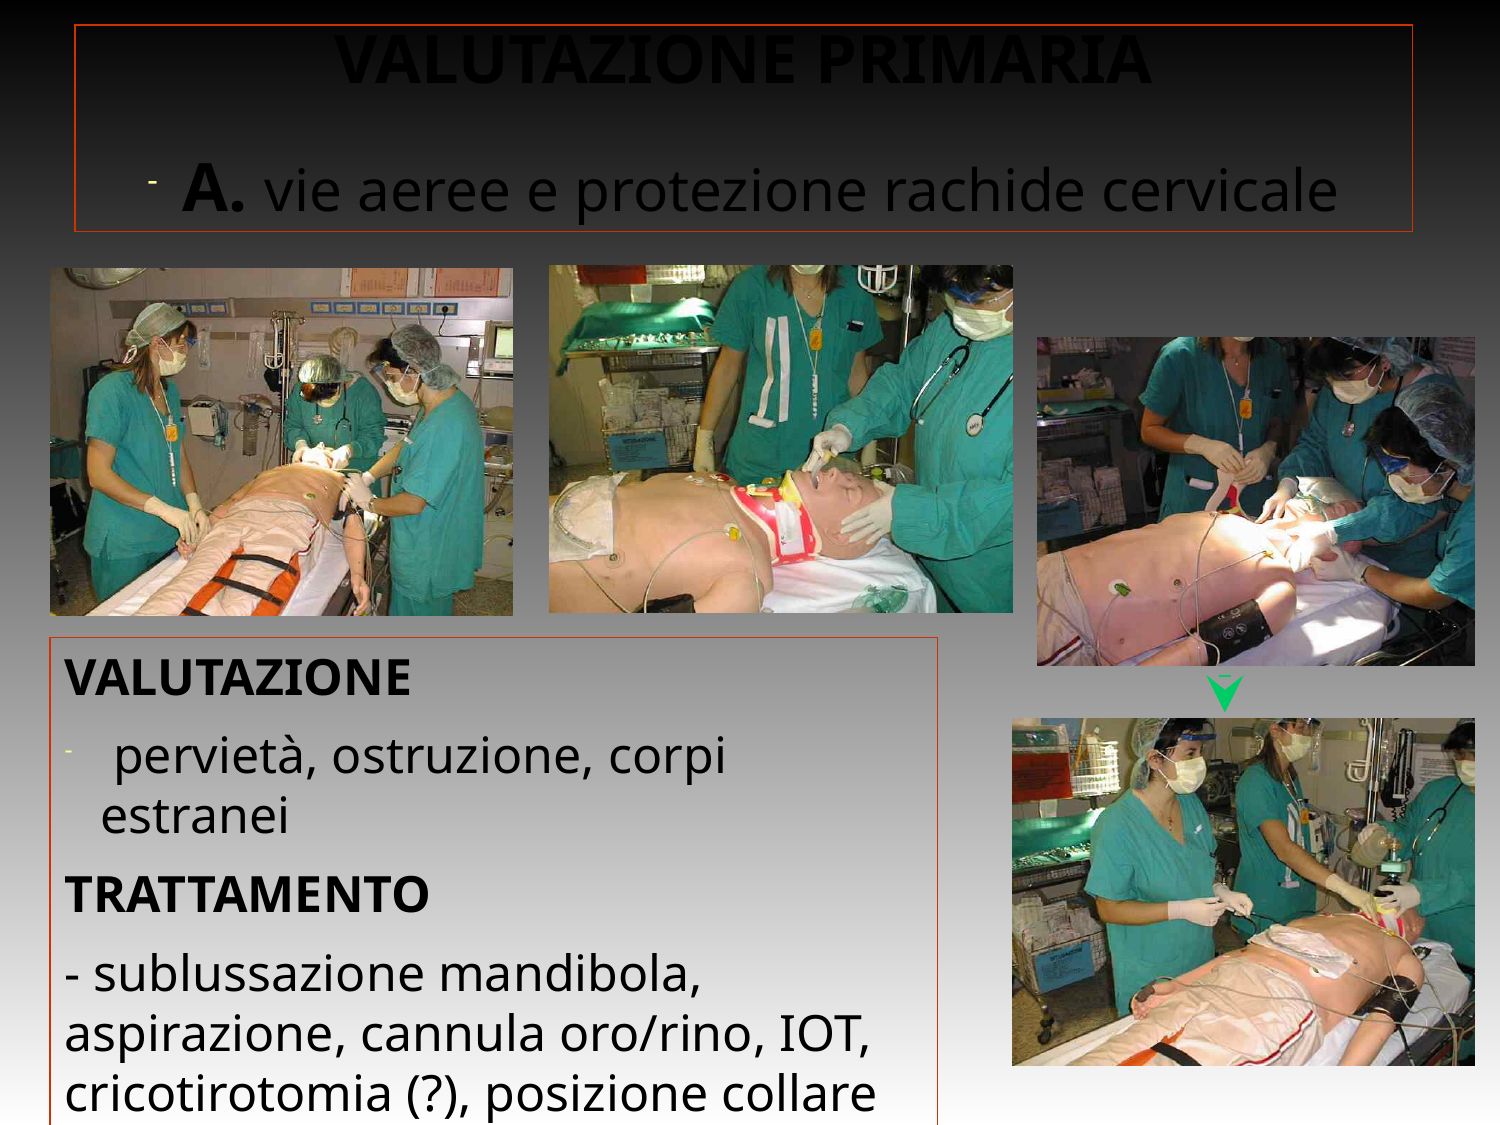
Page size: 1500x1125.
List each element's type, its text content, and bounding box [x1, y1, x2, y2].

picture [50, 268, 513, 616]
picture [549, 265, 1013, 613]
text_box VALUTAZIONE pervietà, ostruzione, corpi estranei TRATTAMENTO - sublussazione mandibola, aspirazione, cannula oro/rino, IOT, cricotirotomia (?), posizione collare [49, 637, 938, 1125]
picture [1012, 718, 1475, 1066]
text_box VALUTAZIONE PRIMARIA A. vie aeree e protezione rachide cervicale [74, 24, 1413, 232]
picture [1037, 337, 1475, 666]
